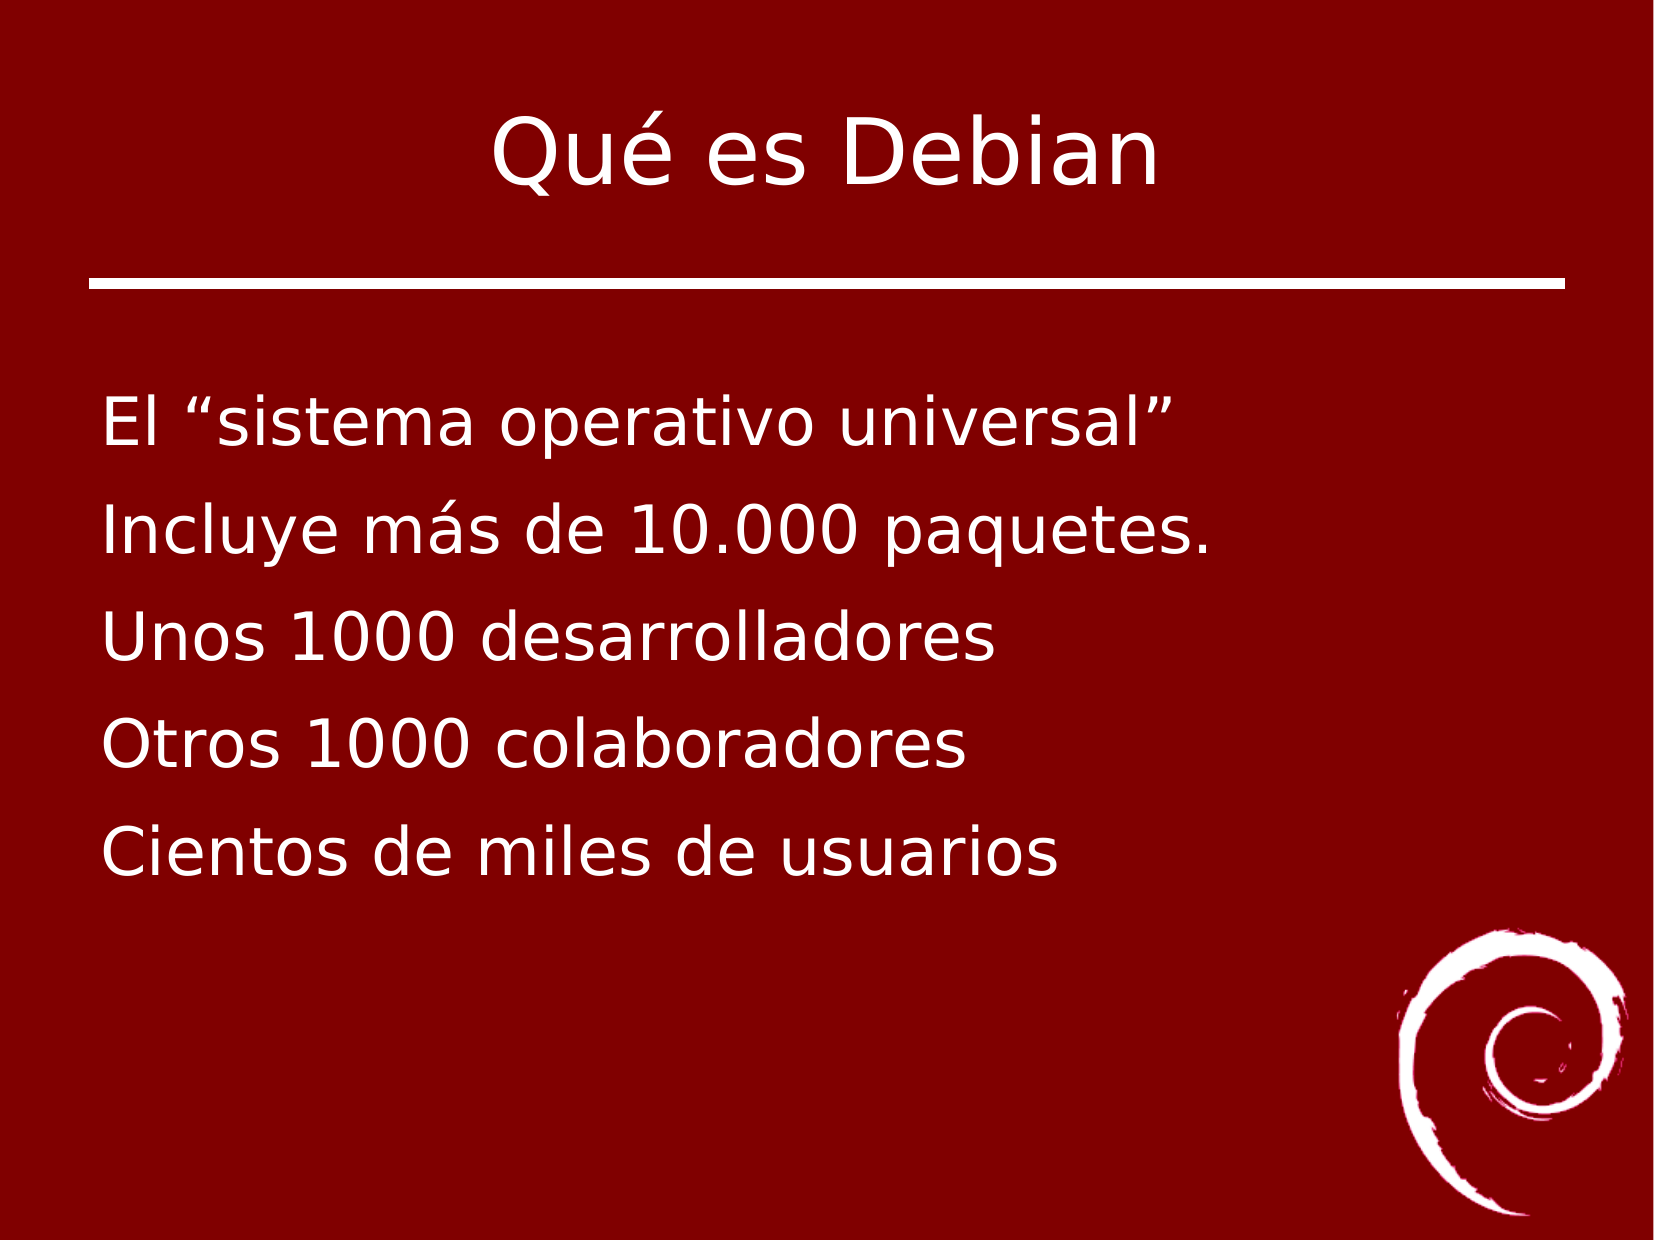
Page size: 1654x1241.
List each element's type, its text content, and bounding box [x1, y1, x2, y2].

title Qué es Debian [82, 49, 1571, 257]
picture [1394, 925, 1632, 1218]
list El “sistema operativo universal” Incluye más de 10.000 paquetes. Unos 1000 desarrolladores Otros 1000 colaboradores Cientos de miles de usuarios [82, 383, 1571, 1109]
